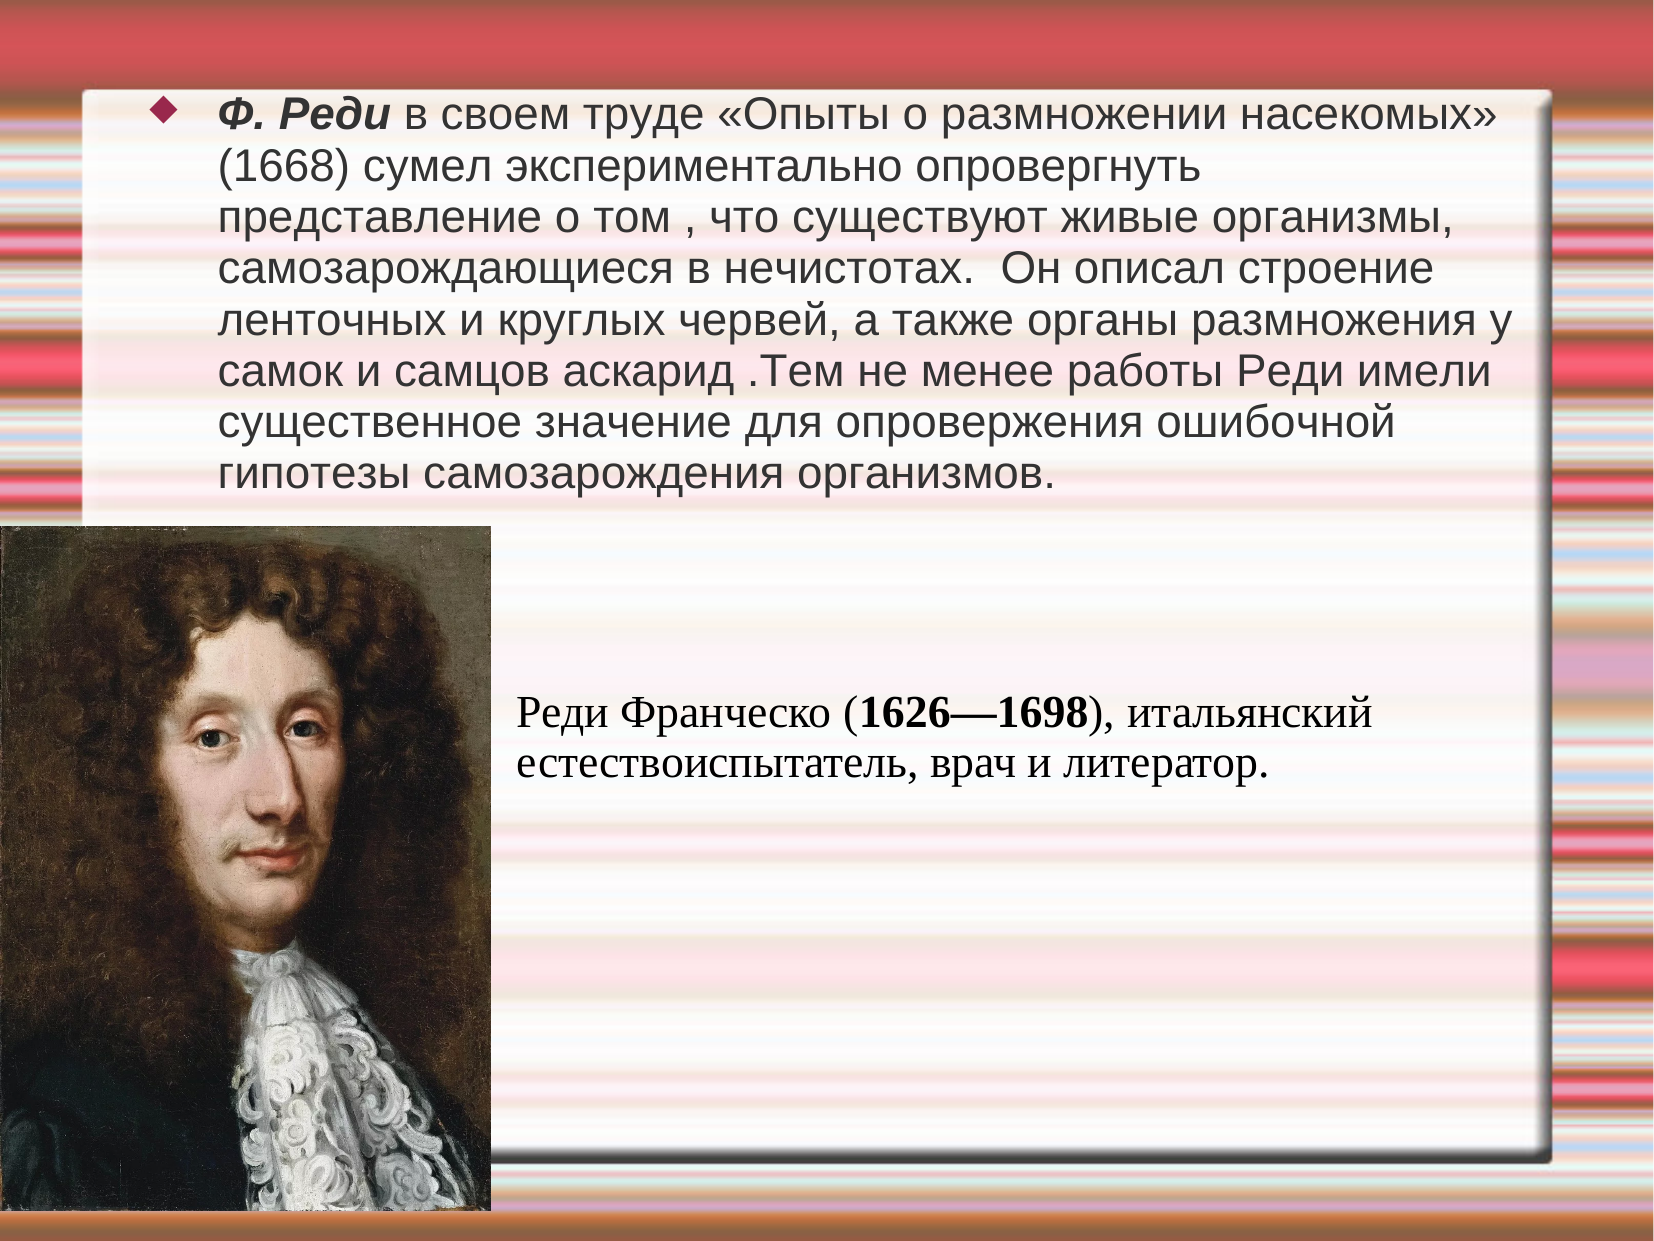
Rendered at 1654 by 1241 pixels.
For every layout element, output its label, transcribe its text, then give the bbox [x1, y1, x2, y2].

list Ф. Реди в своем труде «Опыты о размножении насекомых» (1668) сумел экспериментально опровергнуть представление о том , что существуют живые организмы, самозарождающиеся в нечистотах. Он описал строение ленточных и круглых червей, а также органы размножения у самок и самцов аскарид .Тем не менее работы Реди имели существенное значение для опровержения ошибочной гипотезы самозарождения организмов. [134, 88, 1516, 1187]
text_box Реди Франческо (1626—1698), итальянский естествоиспытатель, врач и литератор. [501, 679, 1565, 798]
picture [0, 0, 1654, 1241]
